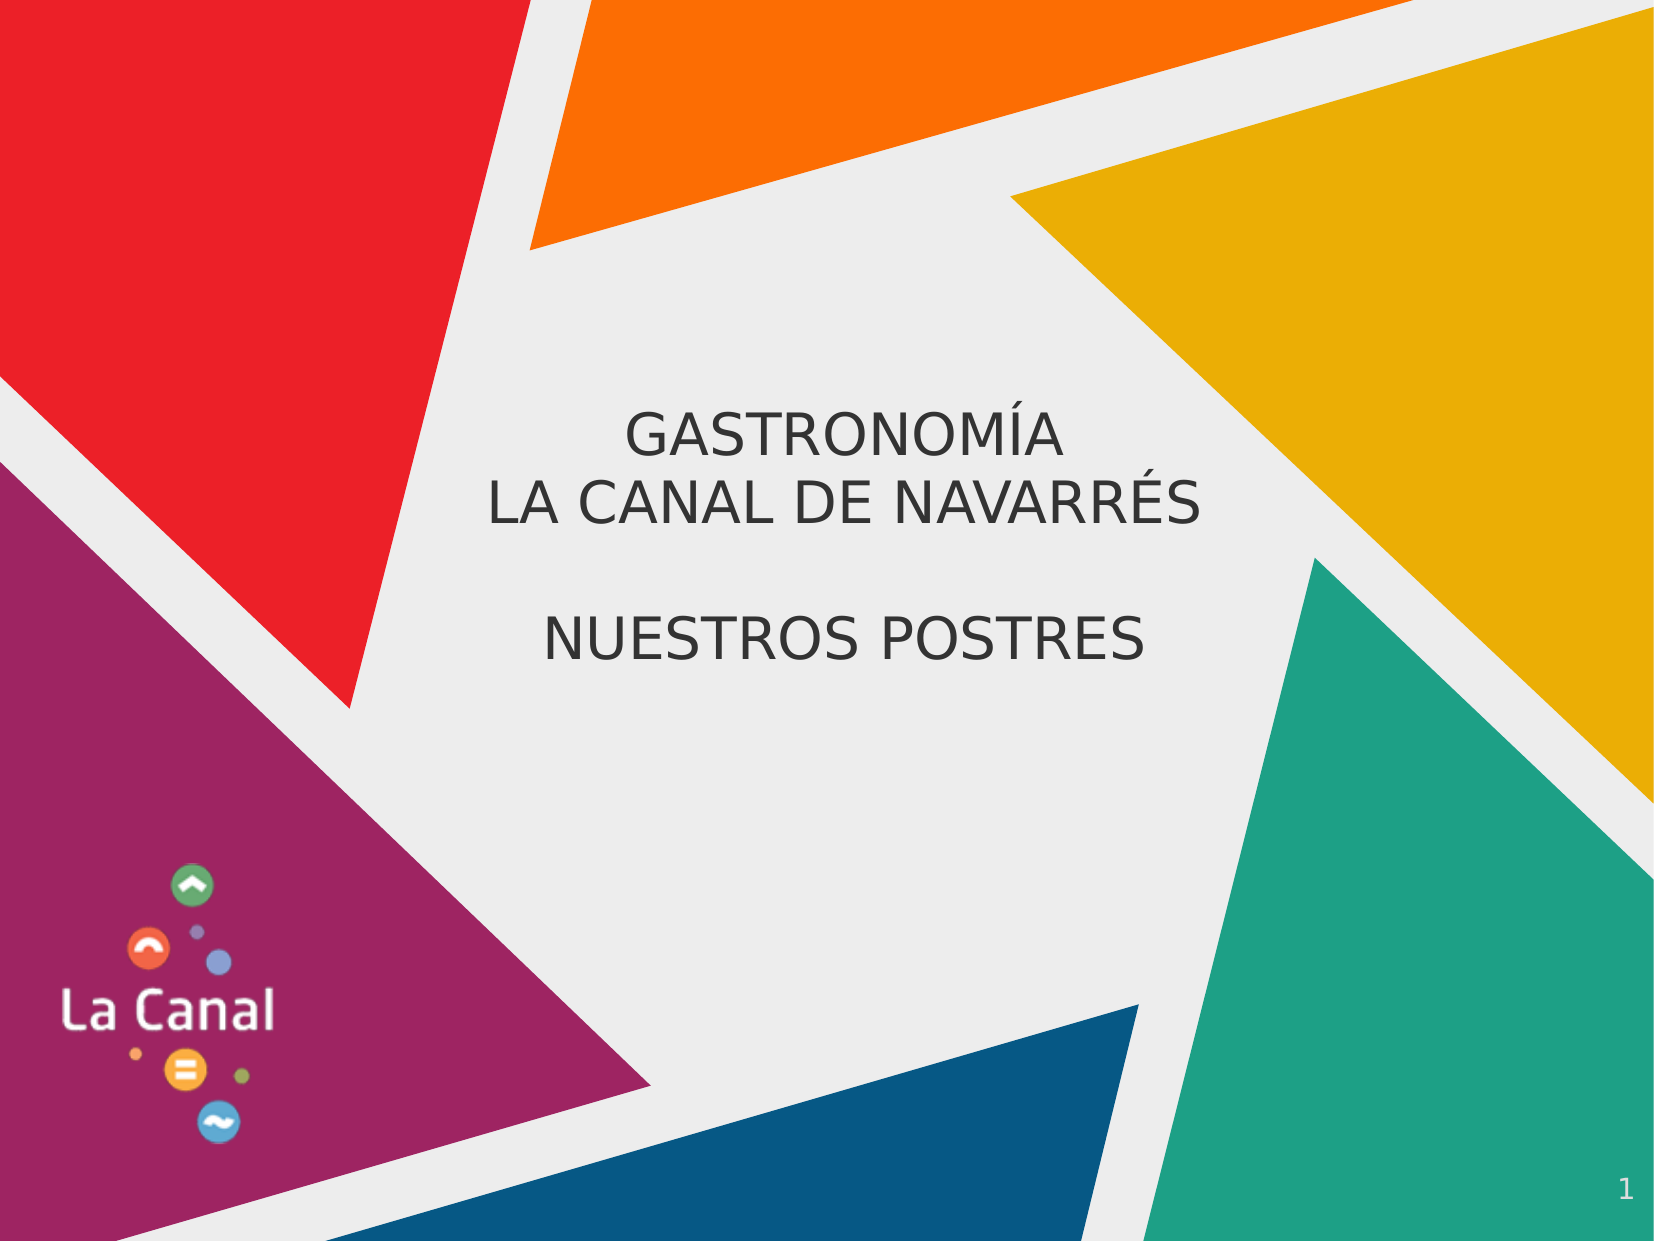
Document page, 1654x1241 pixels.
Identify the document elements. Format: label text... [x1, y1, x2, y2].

title GASTRONOMÍA LA CANAL DE NAVARRÉS NUESTROS POSTRES [271, 94, 1418, 981]
picture [59, 862, 279, 1146]
